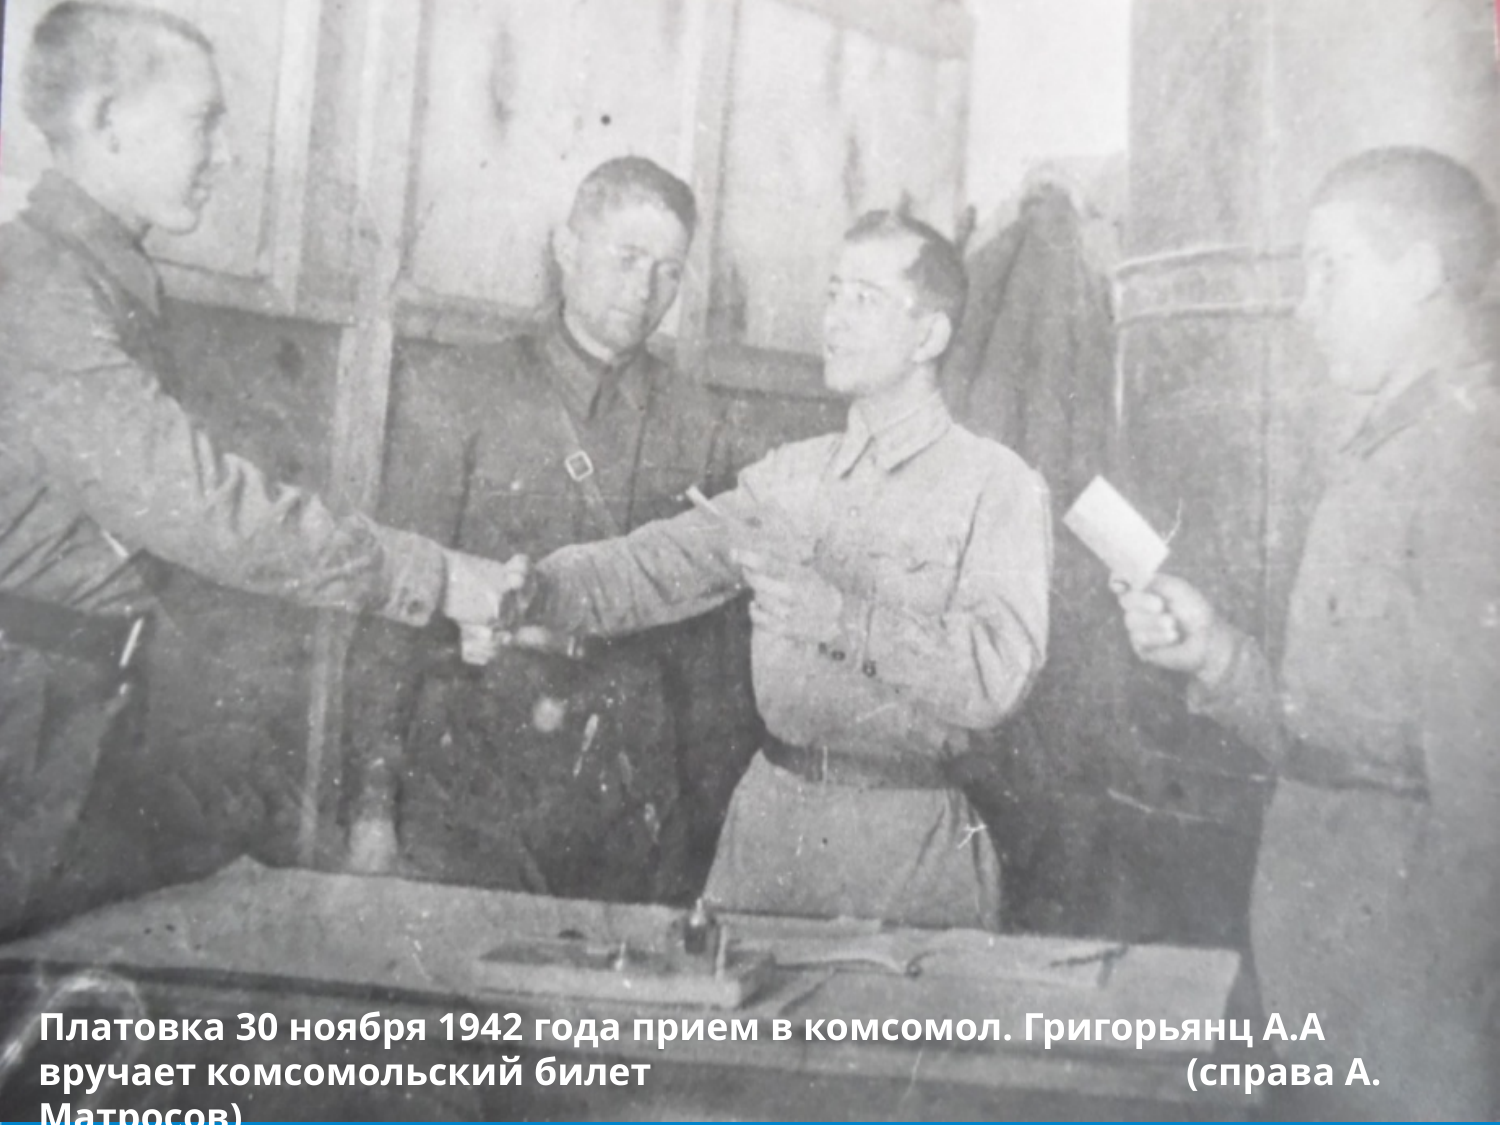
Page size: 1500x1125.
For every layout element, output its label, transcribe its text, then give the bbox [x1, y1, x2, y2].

text_box Платовка 30 ноября 1942 года прием в комсомол. Григорьянц А.А вручает комсомольский билет (справа А. Матросов) [23, 996, 1500, 1125]
picture [0, 0, 1500, 1125]
